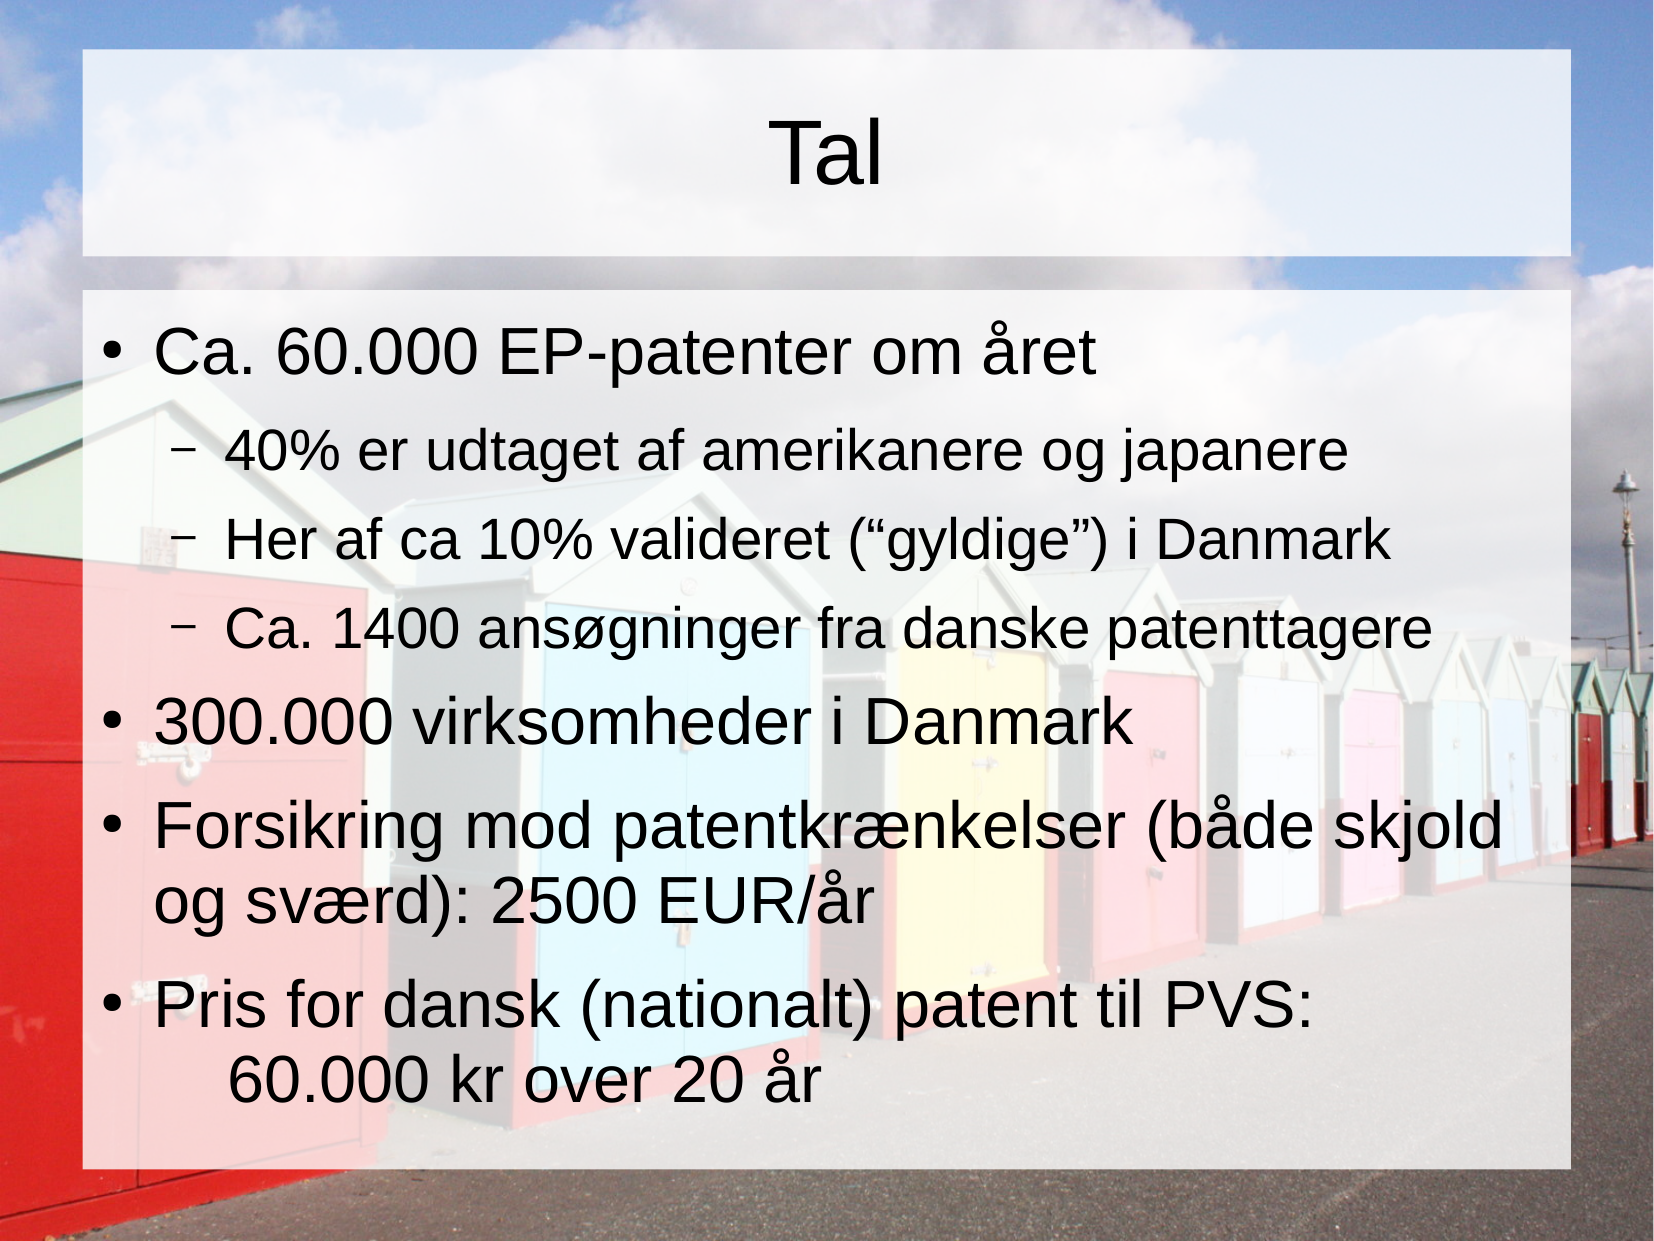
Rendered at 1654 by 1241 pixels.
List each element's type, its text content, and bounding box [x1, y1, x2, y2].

list Ca. 60.000 EP-patenter om året 40% er udtaget af amerikanere og japanere Her af ca 10% valideret (“gyldige”) i Danmark Ca. 1400 ansøgninger fra danske patenttagere 300.000 virksomheder i Danmark Forsikring mod patentkrænkelser (både skjold og sværd): 2500 EUR/år Pris for dansk (nationalt) patent til PVS: 60.000 kr over 20 år [82, 290, 1571, 1170]
picture [0, 0, 1654, 1241]
title Tal [82, 49, 1571, 257]
